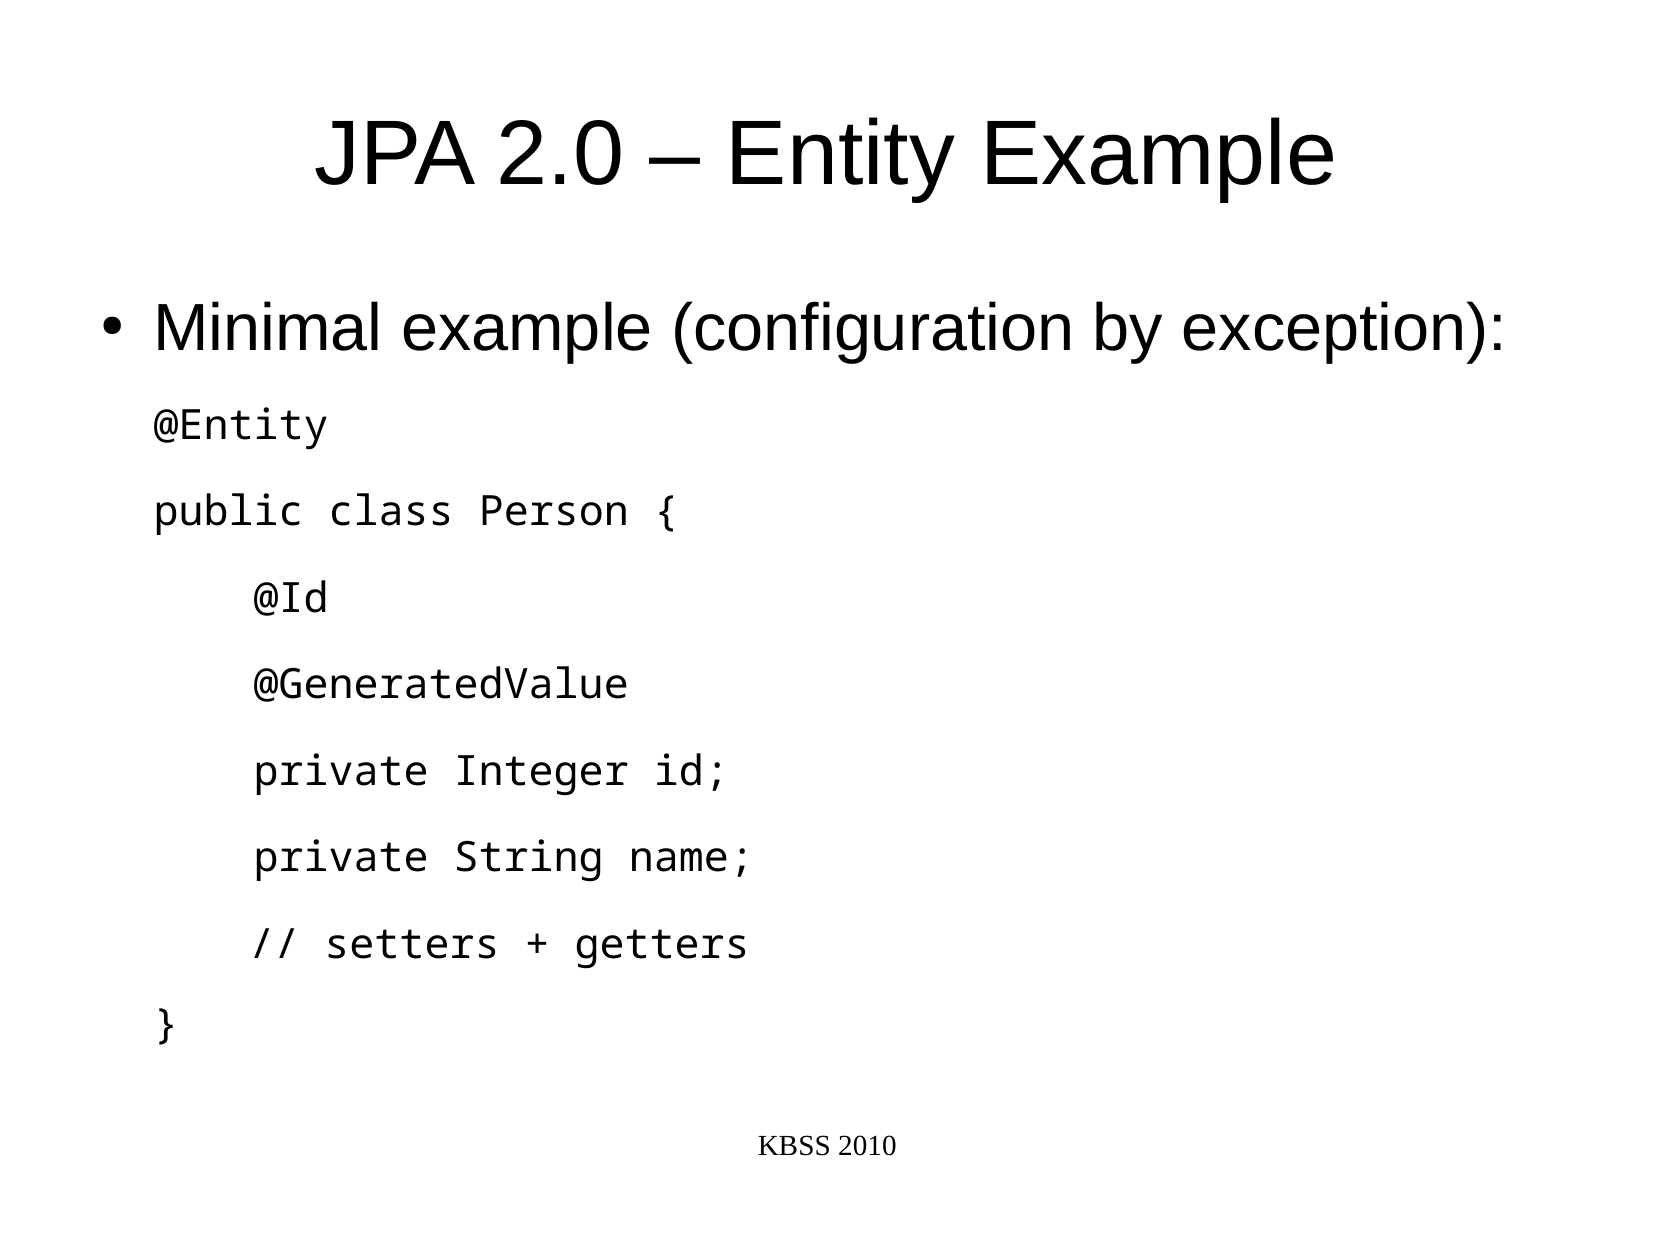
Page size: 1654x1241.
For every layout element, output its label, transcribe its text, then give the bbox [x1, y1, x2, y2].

list Minimal example (configuration by exception): @Entity public class Person { @Id @GeneratedValue private Integer id; private String name; // setters + getters } [82, 290, 1571, 1109]
title JPA 2.0 – Entity Example [82, 49, 1571, 257]
